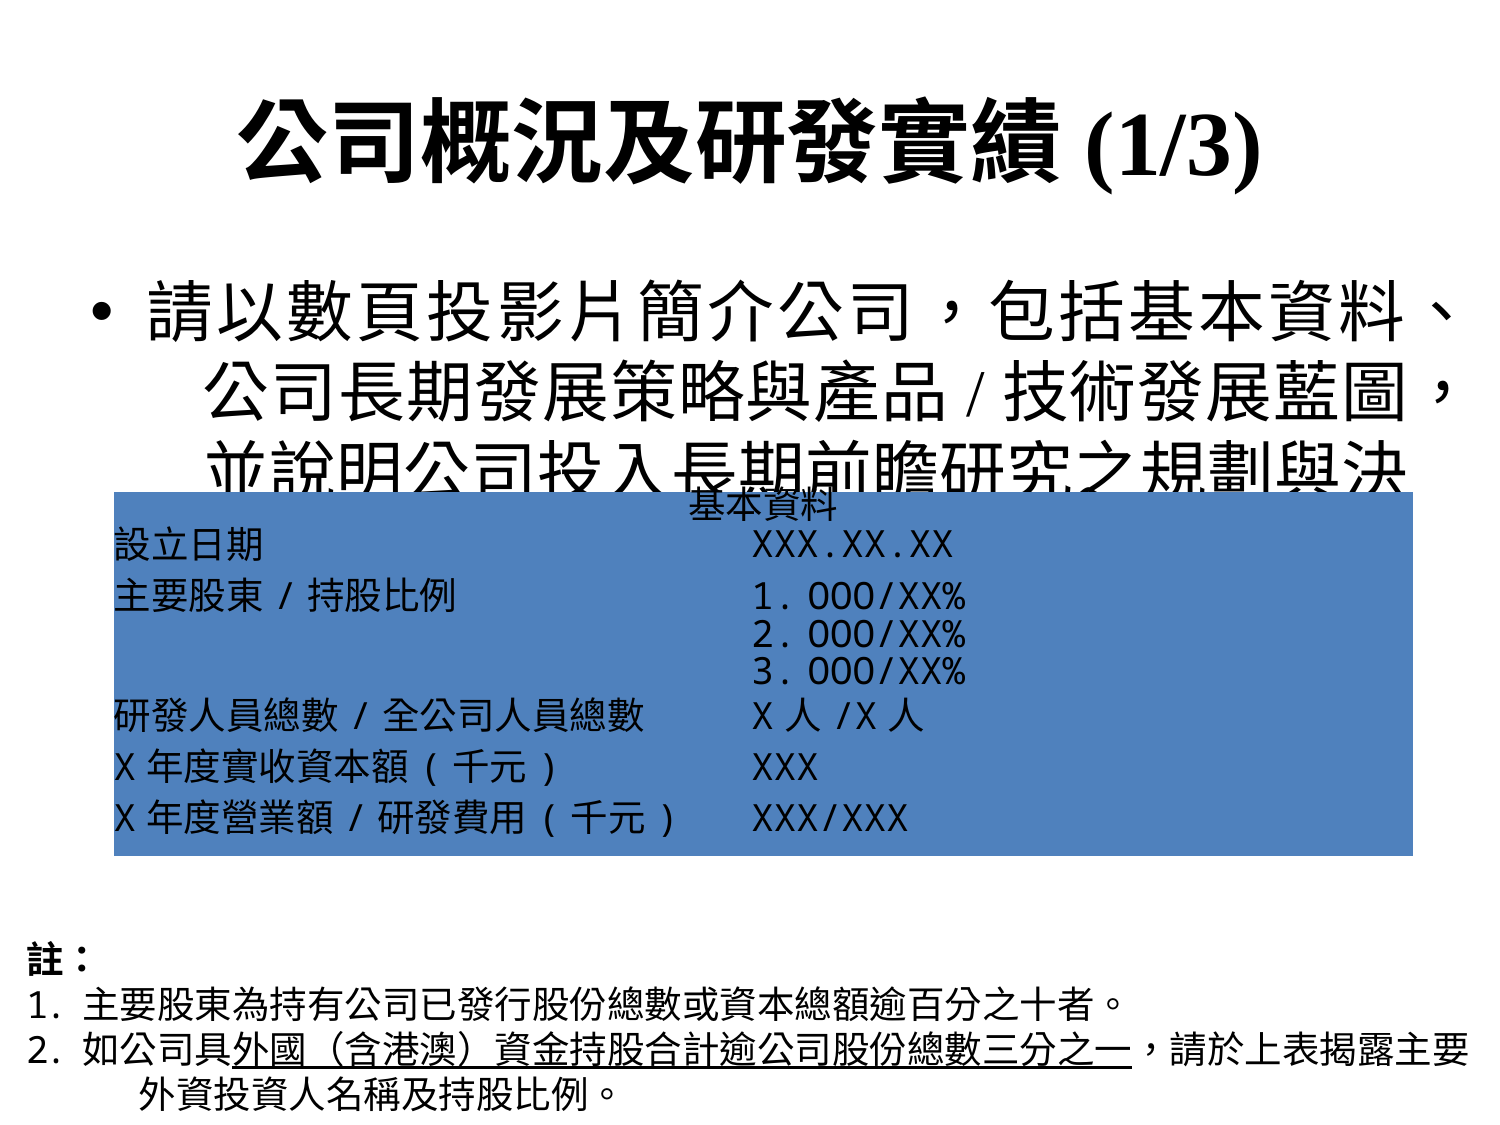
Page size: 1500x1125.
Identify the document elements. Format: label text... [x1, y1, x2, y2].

table_cell XXX/XXX [751, 805, 1413, 856]
text_box 註： 主要股東為持有公司已發行股份總數或資本總額逾百分之十者。 如公司具外國（含港澳）資金持股合計逾公司股份總數三分之一，請於上表揭露主要外資投資人名稱及持股比例。 [10, 928, 1500, 1125]
table_cell XXX [757, 754, 767, 763]
table_cell XXX [802, 754, 812, 763]
table_cell X人/X人 [751, 703, 1413, 754]
table_cell 設立日期 [197, 545, 216, 555]
list 請以數頁投影片簡介公司，包括基本資料、公司長期發展策略與產品/技術發展藍圖，並說明公司投入長期前瞻研究之規劃與決心。 [49, 208, 1447, 928]
table_cell XXX [779, 754, 789, 763]
table_cell 設立日期 [197, 532, 216, 542]
table_header 基本資料 [114, 492, 1413, 531]
title 公司概況及研發實績(1/3) [75, 45, 1426, 208]
table_cell 設立日期 [114, 531, 751, 583]
table_cell XXX.XX.XX [751, 531, 1413, 583]
table_cell X年度營業額/研發費用(千元) [114, 805, 751, 856]
table_cell 研發人員總數/全公司人員總數 [114, 703, 751, 754]
table_cell OOO/XX% OOO/XX% OOO/XX% [751, 583, 1413, 703]
table_cell XXX [751, 754, 1413, 805]
table_header 基本資料 [734, 498, 742, 511]
table_cell 主要股東/持股比例 [114, 583, 751, 703]
table_cell X年度實收資本額(千元) [114, 754, 751, 805]
